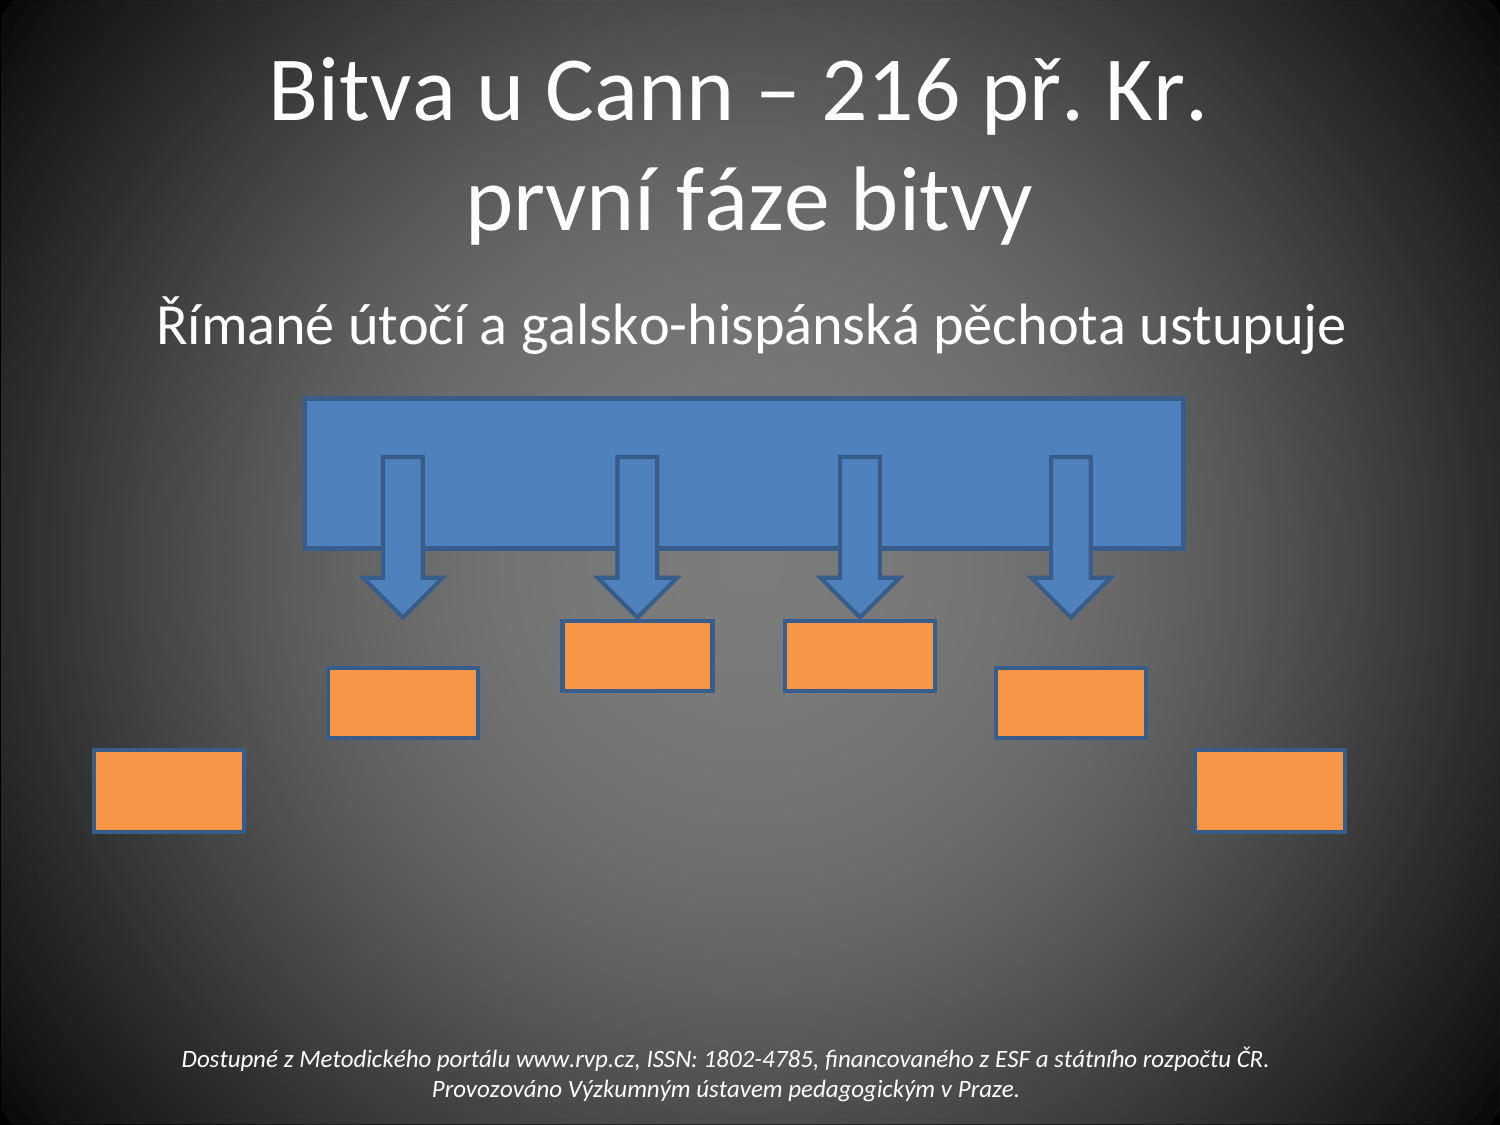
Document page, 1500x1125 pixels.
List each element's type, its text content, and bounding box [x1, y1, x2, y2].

text_box [328, 667, 479, 739]
text_box [1195, 749, 1346, 832]
text_box Dostupné z Metodického portálu www.rvp.cz, ISSN: 1802-4785, financovaného z ESF a státního rozpočtu ČR. Provozováno Výzkumným ústavem pedagogickým v Praze. [105, 1042, 1348, 1103]
picture [0, 0, 1500, 1125]
text_box [996, 667, 1147, 739]
list Římané útočí a galsko-hispánská pěchota ustupuje [76, 278, 1427, 1022]
text_box [785, 621, 936, 692]
text_box [93, 749, 244, 832]
text_box [562, 621, 713, 692]
title Bitva u Cann – 216 př. Kr. první fáze bitvy [75, 21, 1426, 257]
text_box [304, 398, 1184, 618]
